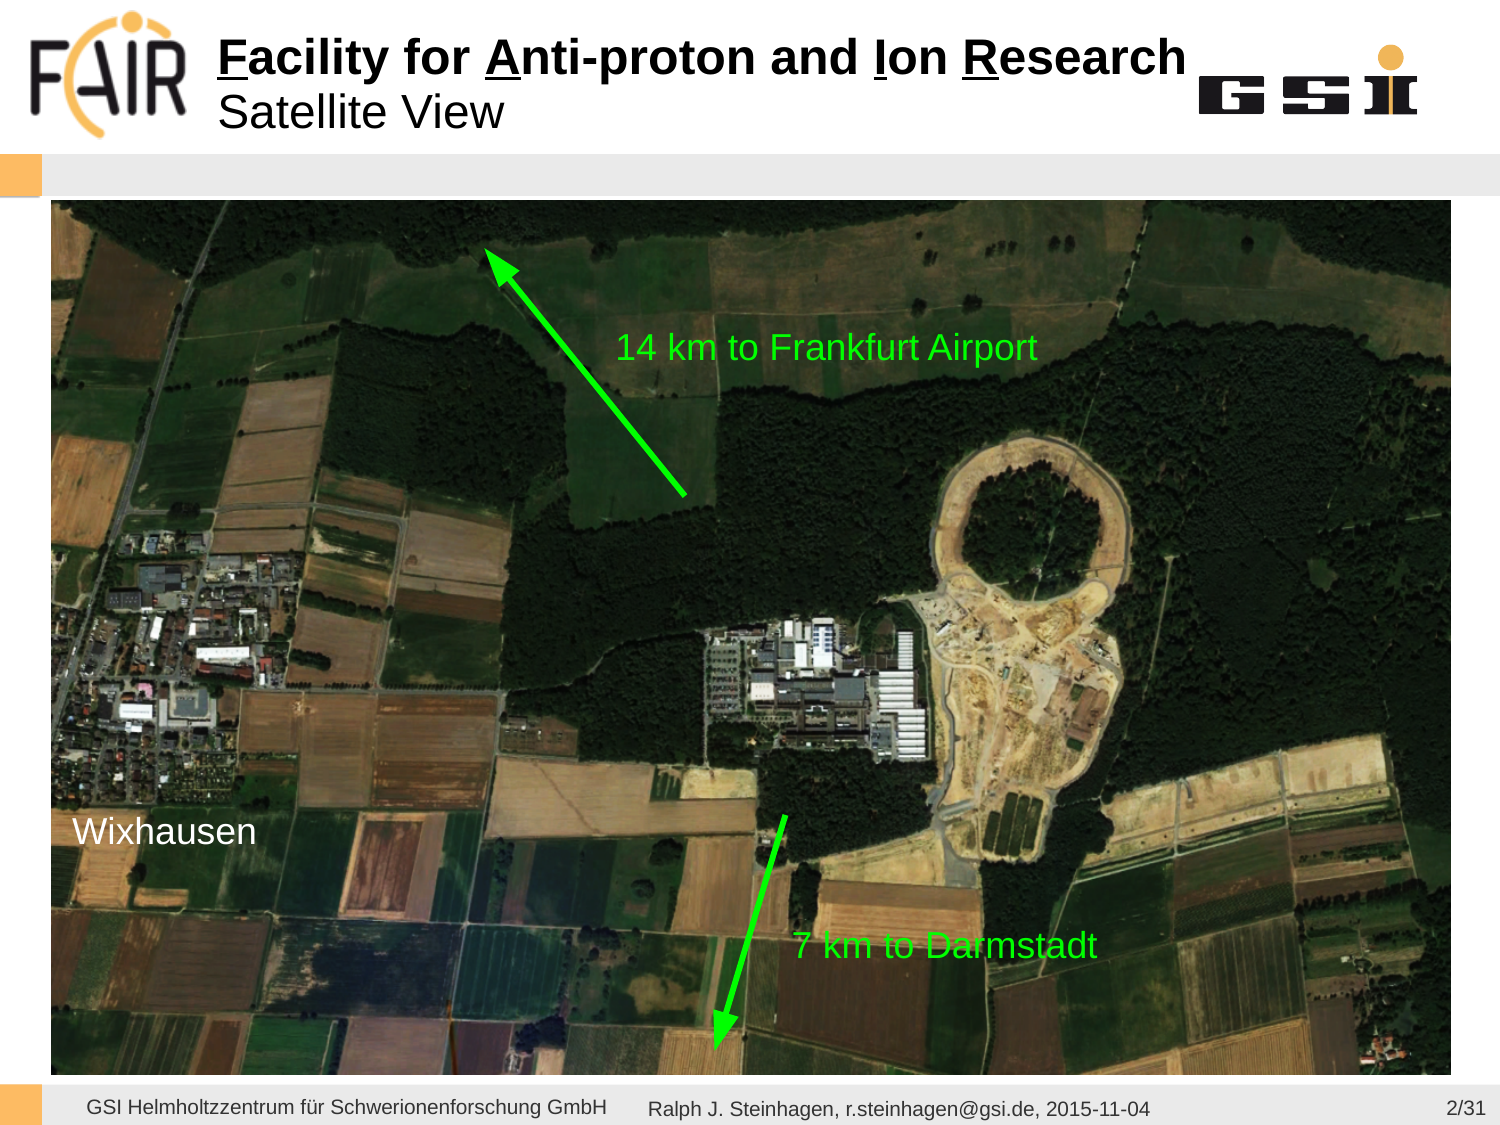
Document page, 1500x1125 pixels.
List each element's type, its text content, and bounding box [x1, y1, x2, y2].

picture [30, 9, 187, 141]
picture [1197, 42, 1419, 117]
title Facility for Anti-proton and Ion Research Satellite View [217, 0, 1193, 174]
text_box 7 km to Darmstadt [755, 916, 1134, 1016]
picture [51, 200, 1451, 1075]
text_box 14 km to Frankfurt Airport [590, 318, 1063, 418]
text_box Wixhausen [57, 803, 272, 860]
